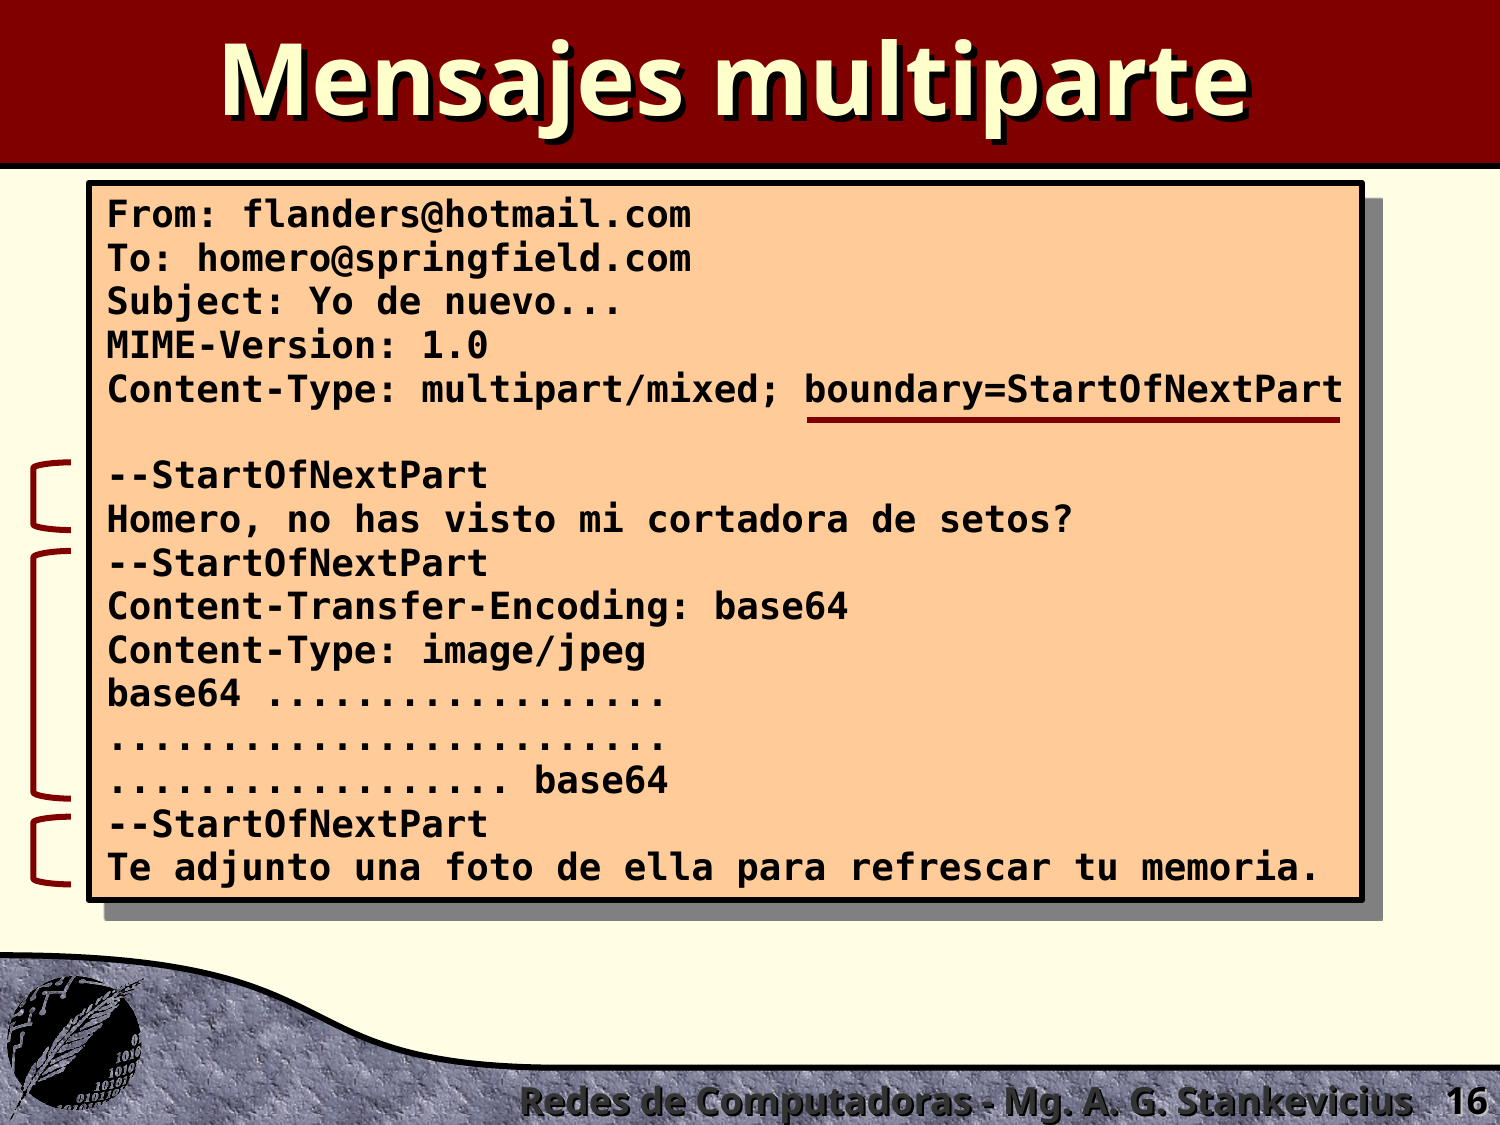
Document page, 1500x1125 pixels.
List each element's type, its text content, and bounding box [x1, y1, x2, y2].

picture [1047, 1100, 1054, 1110]
picture [0, 959, 1500, 1125]
title Mensajes multiparte [0, 0, 1469, 147]
text_box From: flanders@hotmail.com To: homero@springfield.com Subject: Yo de nuevo... MIME-Version: 1.0 Content-Type: multipart/mixed; boundary=StartOfNextPart --StartOfNextPart Homero, no has visto mi cortadora de setos? --StartOfNextPart Content-Transfer-Encoding: base64 Content-Type: image/jpeg base64 .................. ......................... .................. base64 --StartOfNextPart Te adjunto una foto de ella para refrescar tu memoria. [88, 182, 1362, 901]
picture [790, 1100, 795, 1110]
